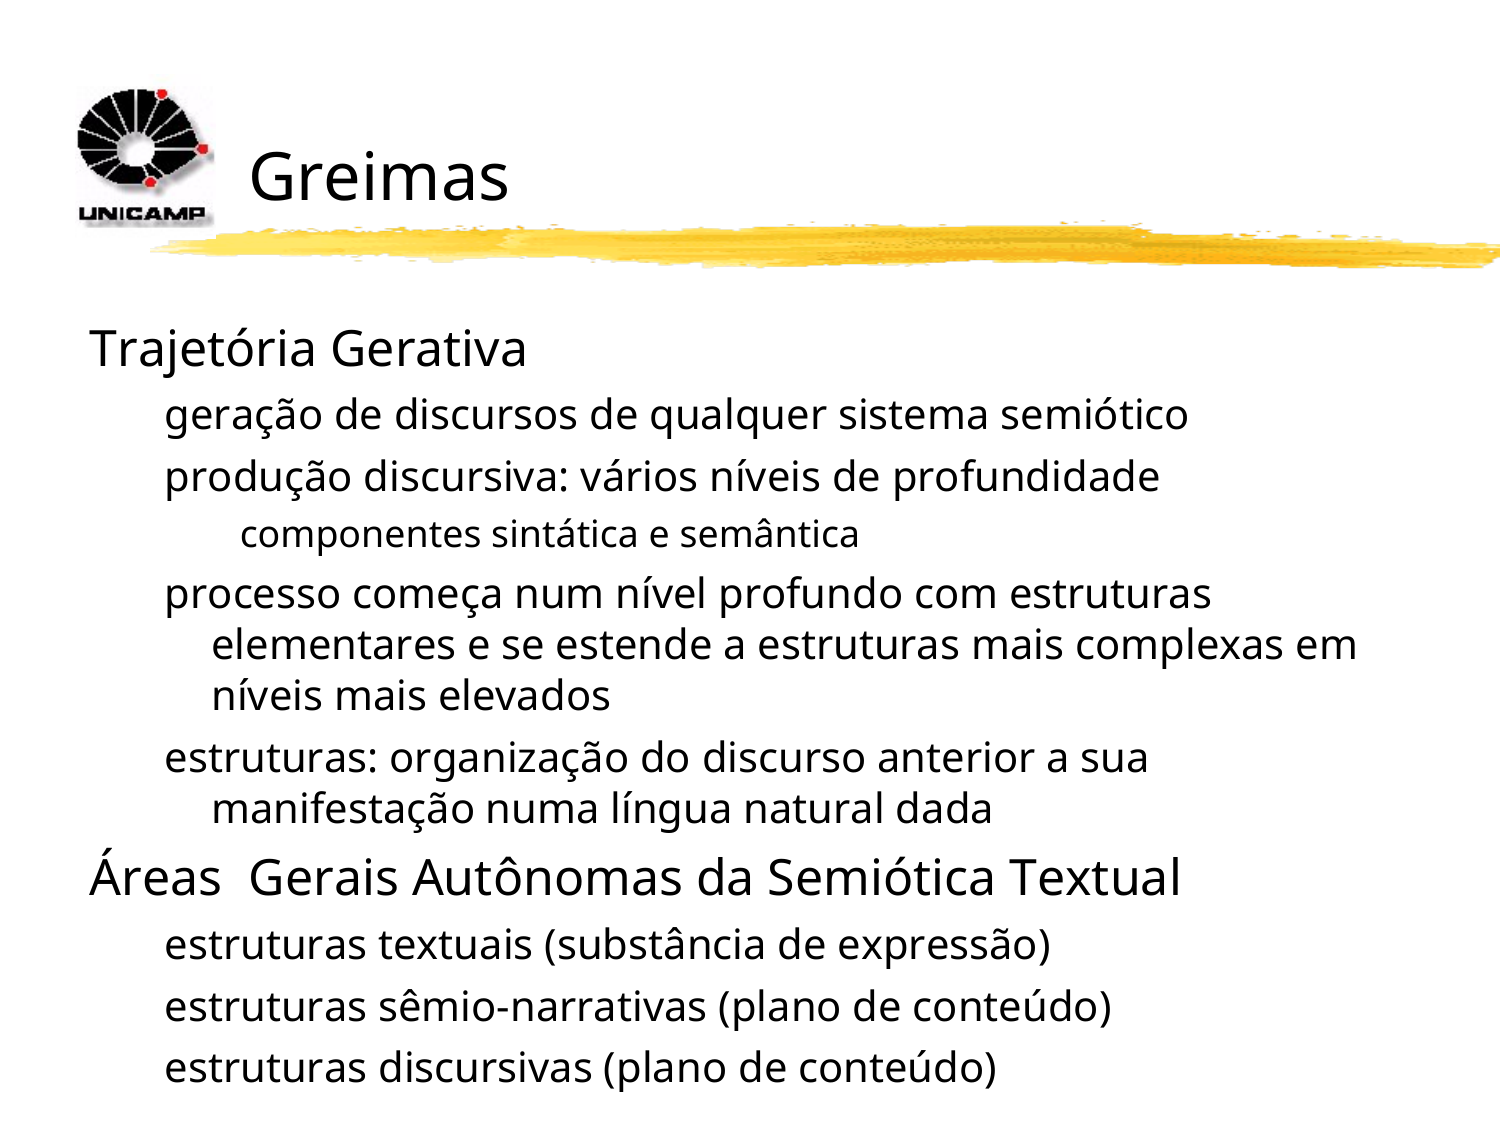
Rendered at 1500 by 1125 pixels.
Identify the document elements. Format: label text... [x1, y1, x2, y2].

picture [75, 74, 1500, 279]
title Greimas [233, 37, 1434, 225]
list Trajetória Gerativa geração de discursos de qualquer sistema semiótico produção discursiva: vários níveis de profundidade componentes sintática e semântica processo começa num nível profundo com estruturas elementares e se estende a estruturas mais complexas em níveis mais elevados estruturas: organização do discurso anterior a sua manifestação numa língua natural dada Áreas Gerais Autônomas da Semiótica Textual estruturas textuais (substância de expressão) estruturas sêmio-narrativas (plano de conteúdo) estruturas discursivas (plano de conteúdo) [74, 309, 1417, 1018]
